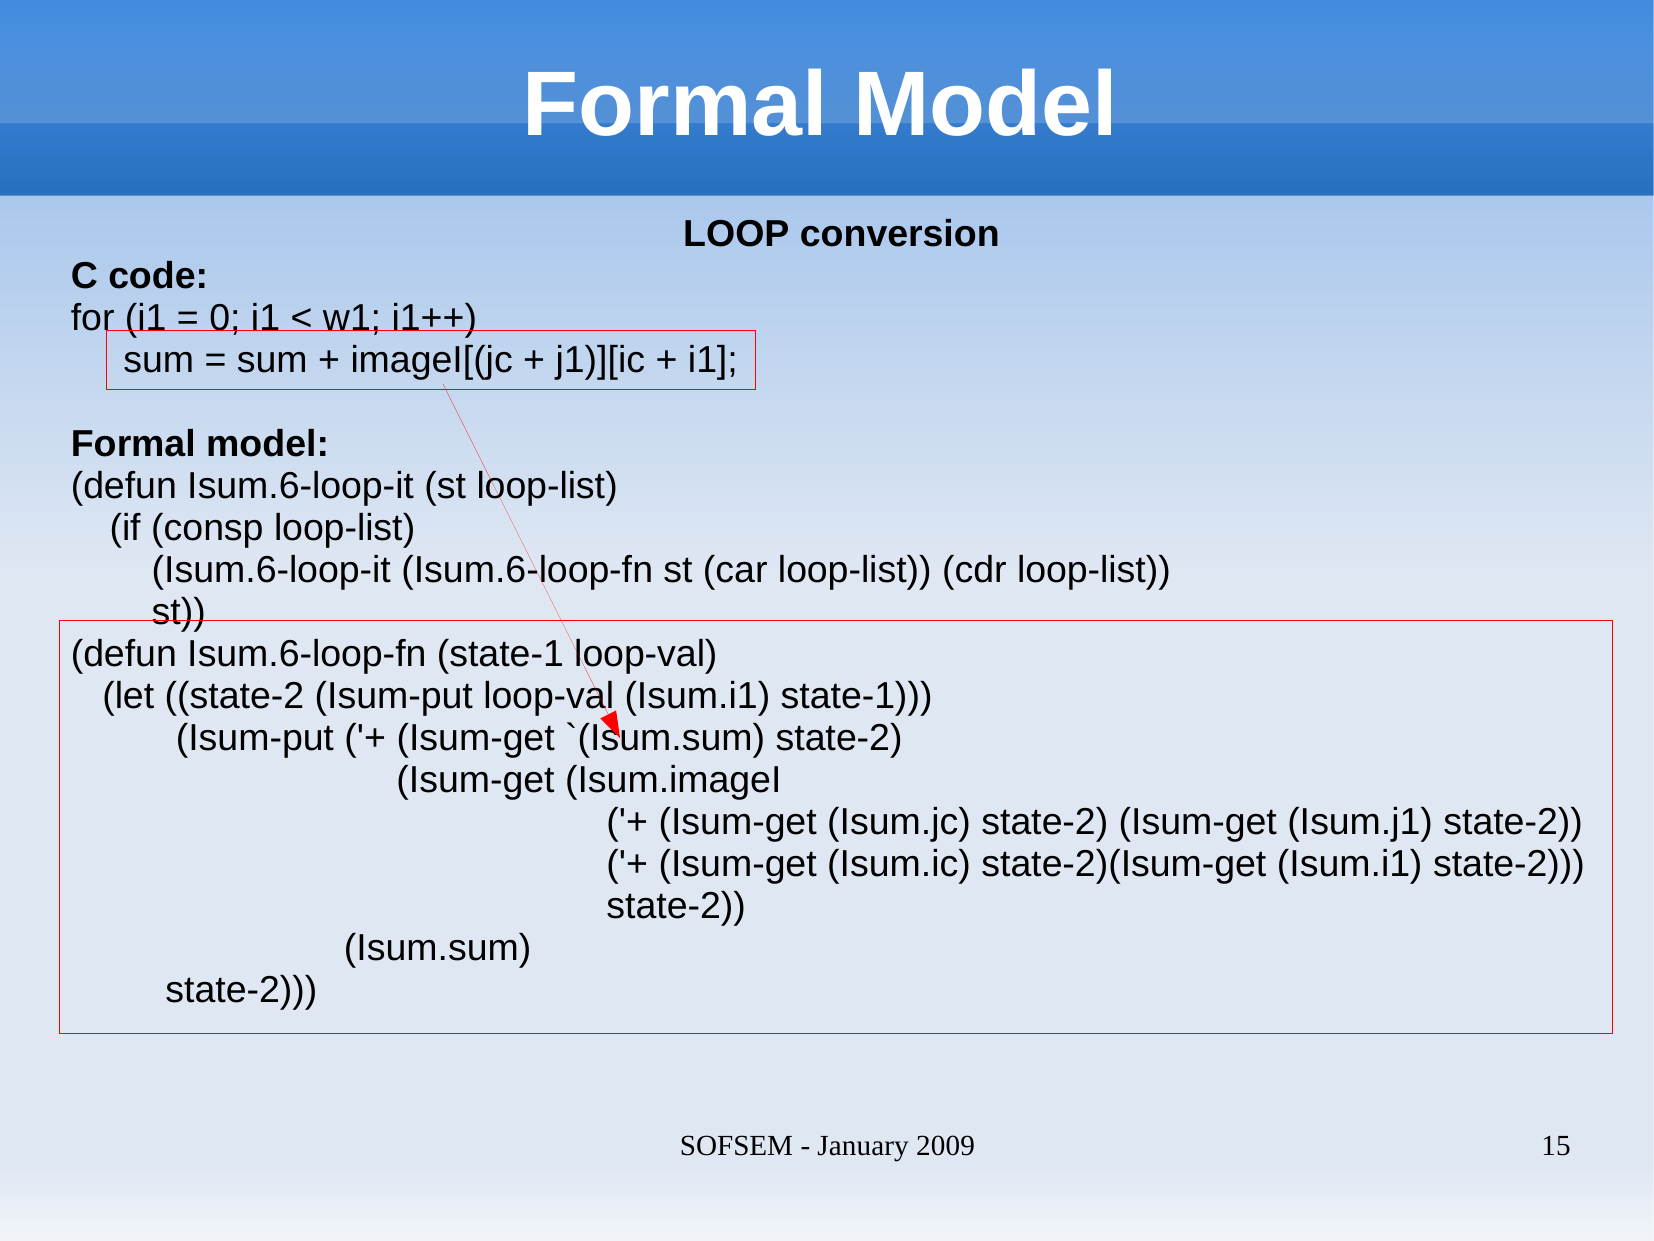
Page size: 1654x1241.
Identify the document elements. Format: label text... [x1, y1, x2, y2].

list LOOP conversion C code: for (i1 = 0; i1 < w1; i1++) sum = sum + imageI[(jc + j1)][ic + i1]; Formal model: (defun Isum.6-loop-it (st loop-list) (if (consp loop-list) (Isum.6-loop-it (Isum.6-loop-fn st (car loop-list)) (cdr loop-list)) st)) (defun Isum.6-loop-fn (state-1 loop-val) (let ((state-2 (Isum-put loop-val (Isum.i1) state-1))) (Isum-put ('+ (Isum-get `(Isum.sum) state-2) (Isum-get (Isum.imageI ('+ (Isum-get (Isum.jc) state-2) (Isum-get (Isum.j1) state-2)) ('+ (Isum-get (Isum.ic) state-2)(Isum-get (Isum.i1) state-2))) state-2)) (Isum.sum) state-2))) [107, 331, 755, 389]
list LOOP conversion C code: for (i1 = 0; i1 < w1; i1++) sum = sum + imageI[(jc + j1)][ic + i1]; Formal model: (defun Isum.6-loop-it (st loop-list) (if (consp loop-list) (Isum.6-loop-it (Isum.6-loop-fn st (car loop-list)) (cdr loop-list)) st)) (defun Isum.6-loop-fn (state-1 loop-val) (let ((state-2 (Isum-put loop-val (Isum.i1) state-1))) (Isum-put ('+ (Isum-get `(Isum.sum) state-2) (Isum-get (Isum.imageI ('+ (Isum-get (Isum.jc) state-2) (Isum-get (Isum.j1) state-2)) ('+ (Isum-get (Isum.ic) state-2)(Isum-get (Isum.i1) state-2))) state-2)) (Isum.sum) state-2))) [70, 212, 1613, 620]
list LOOP conversion C code: for (i1 = 0; i1 < w1; i1++) sum = sum + imageI[(jc + j1)][ic + i1]; Formal model: (defun Isum.6-loop-it (st loop-list) (if (consp loop-list) (Isum.6-loop-it (Isum.6-loop-fn st (car loop-list)) (cdr loop-list)) st)) (defun Isum.6-loop-fn (state-1 loop-val) (let ((state-2 (Isum-put loop-val (Isum.i1) state-1))) (Isum-put ('+ (Isum-get `(Isum.sum) state-2) (Isum-get (Isum.imageI ('+ (Isum-get (Isum.jc) state-2) (Isum-get (Isum.j1) state-2)) ('+ (Isum-get (Isum.ic) state-2)(Isum-get (Isum.i1) state-2))) state-2)) (Isum.sum) state-2))) [70, 621, 1612, 1033]
list LOOP conversion C code: for (i1 = 0; i1 < w1; i1++) sum = sum + imageI[(jc + j1)][ic + i1]; Formal model: (defun Isum.6-loop-it (st loop-list) (if (consp loop-list) (Isum.6-loop-it (Isum.6-loop-fn st (car loop-list)) (cdr loop-list)) st)) (defun Isum.6-loop-fn (state-1 loop-val) (let ((state-2 (Isum-put loop-val (Isum.i1) state-1))) (Isum-put ('+ (Isum-get `(Isum.sum) state-2) (Isum-get (Isum.imageI ('+ (Isum-get (Isum.jc) state-2) (Isum-get (Isum.j1) state-2)) ('+ (Isum-get (Isum.ic) state-2)(Isum-get (Isum.i1) state-2))) state-2)) (Isum.sum) state-2))) [70, 1034, 1613, 1179]
picture [0, 0, 1654, 1241]
title Formal Model [76, 0, 1565, 208]
